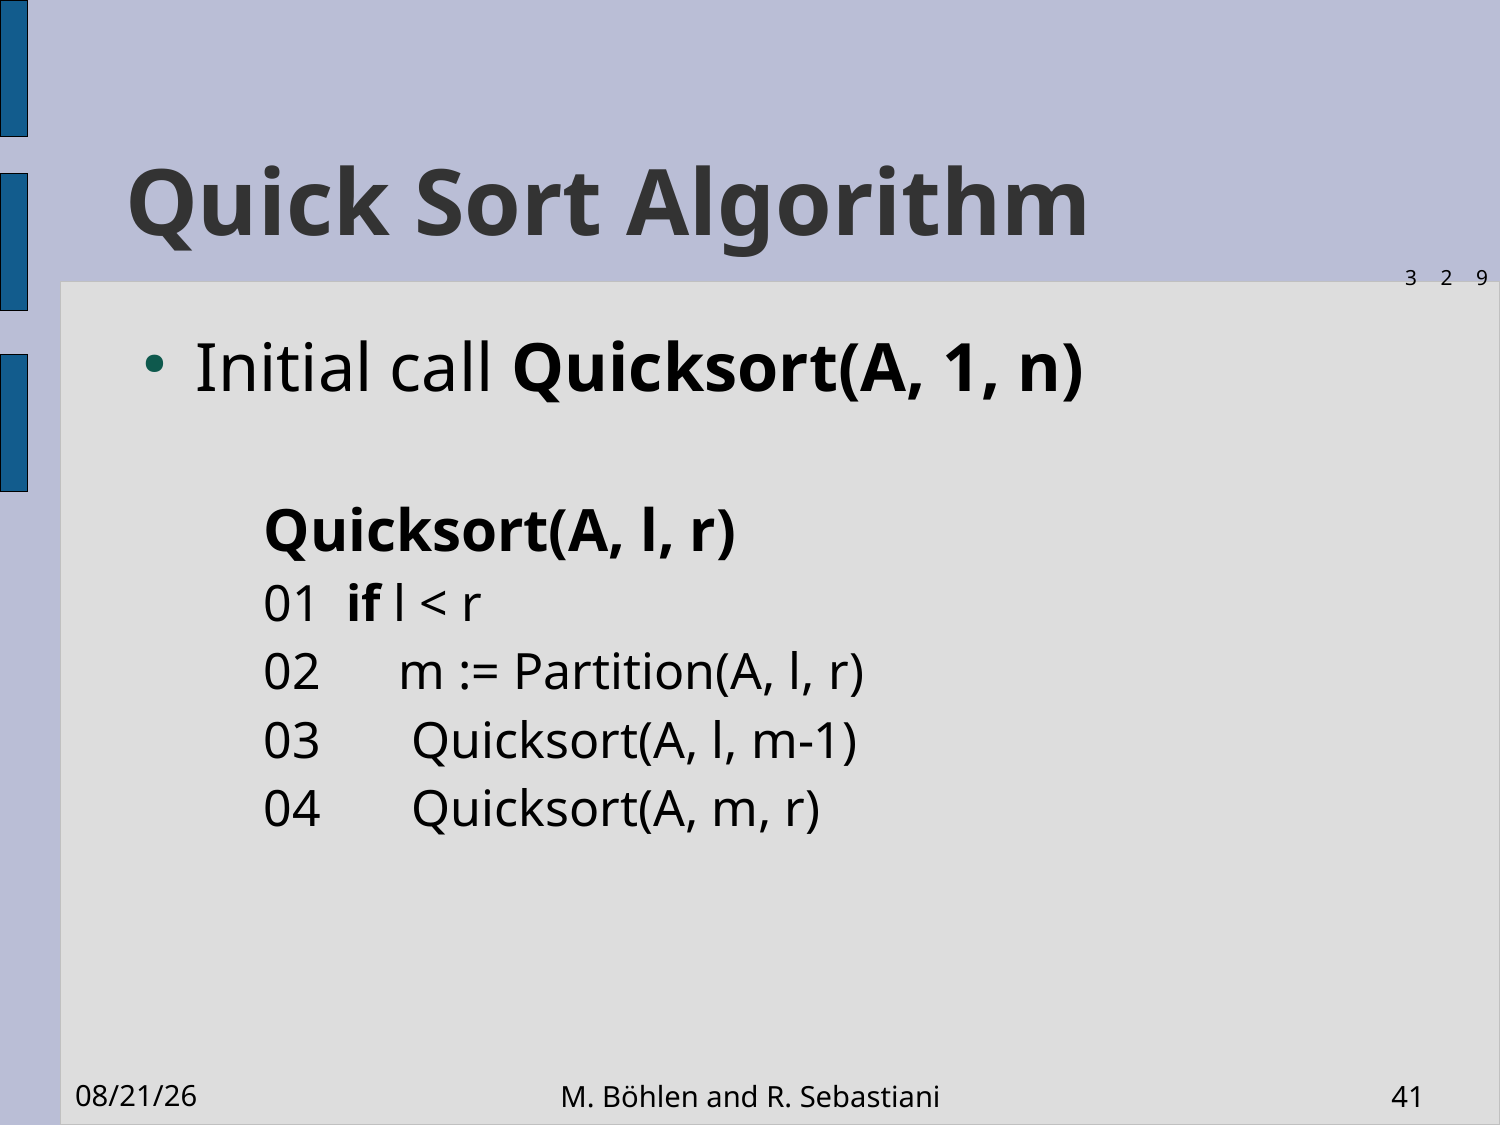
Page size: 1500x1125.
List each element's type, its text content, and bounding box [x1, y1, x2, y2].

text_box Quicksort(A, l, r) 01 if l < r 02 m := Partition(A, l, r) 03 Quicksort(A, l, m-1) 04 Quicksort(A, m, r) [248, 481, 1207, 849]
text_box 9 [1461, 255, 1500, 296]
list Initial call Quicksort(A, 1, n) [110, 312, 1392, 1037]
text_box 3 [1390, 255, 1425, 296]
title Quick Sort Algorithm [110, 67, 1392, 271]
text_box 2 [1425, 255, 1461, 296]
